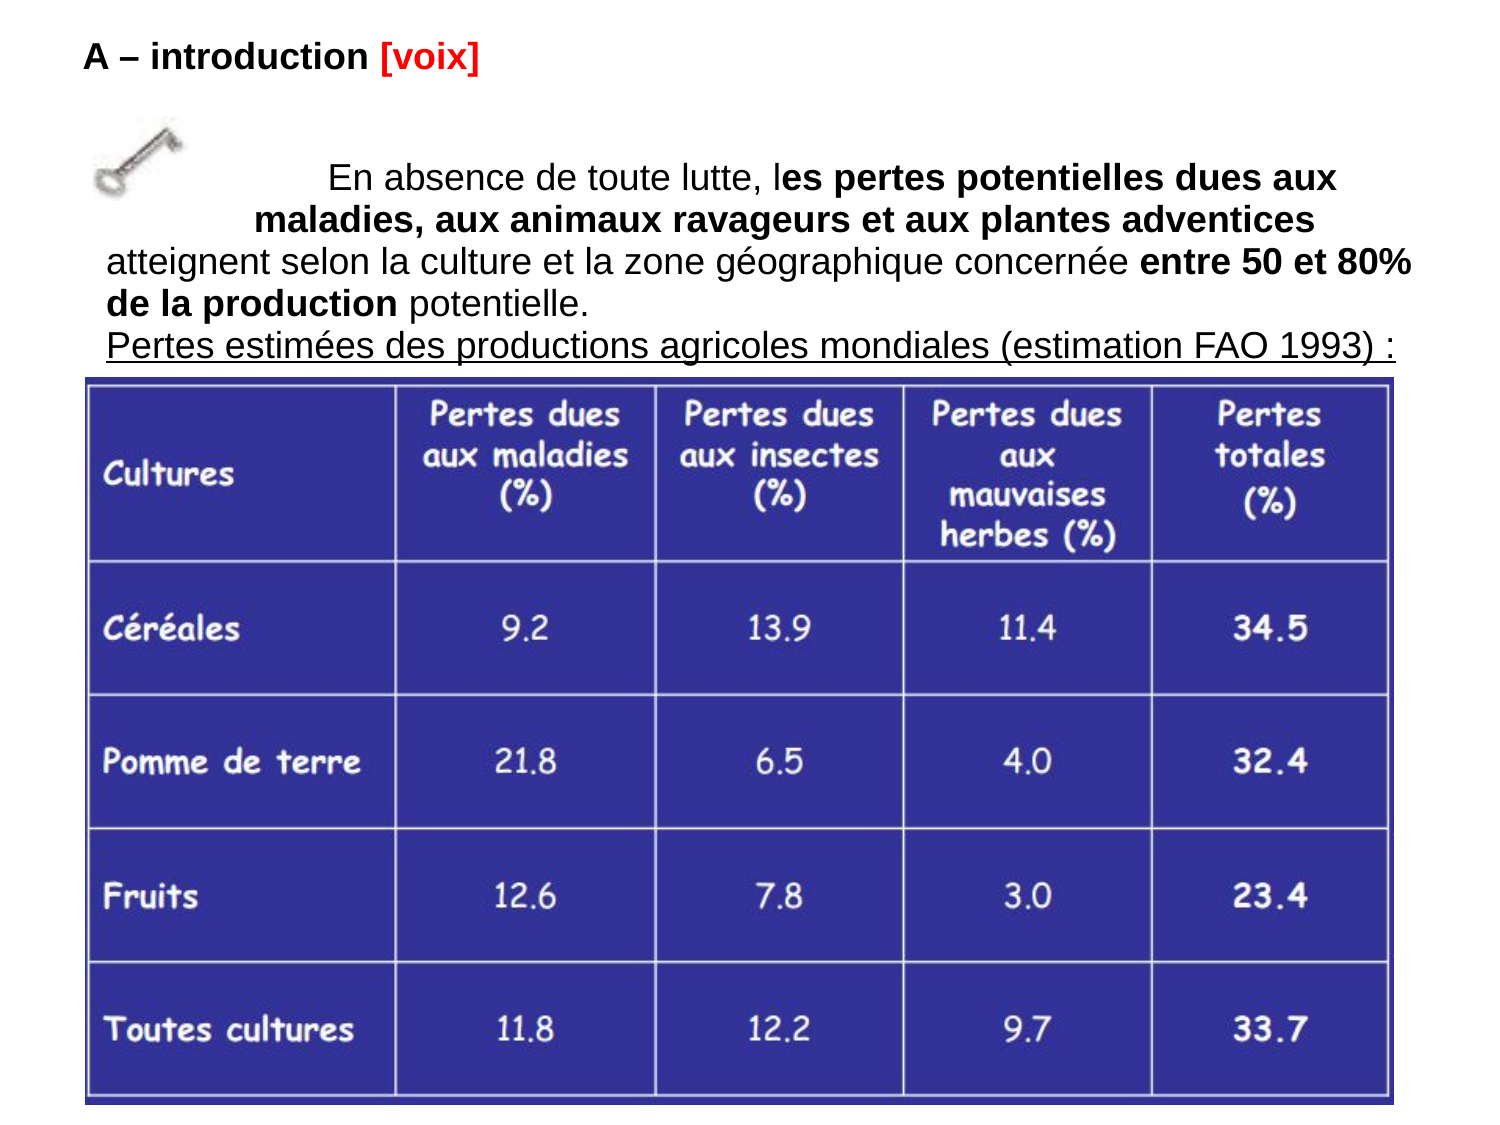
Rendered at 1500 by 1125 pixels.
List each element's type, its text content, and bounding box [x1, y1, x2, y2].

picture [92, 116, 189, 201]
text_box A – introduction [voix] [82, 23, 1433, 130]
picture [85, 377, 1394, 1105]
subtitle En absence de toute lutte, les pertes potentielles dues aux maladies, aux animaux ravageurs et aux plantes adventices atteignent selon la culture et la zone géographique concernée entre 50 et 80% de la production potentielle. Pertes estimées des productions agricoles mondiales (estimation FAO 1993) : [106, 153, 1457, 1042]
